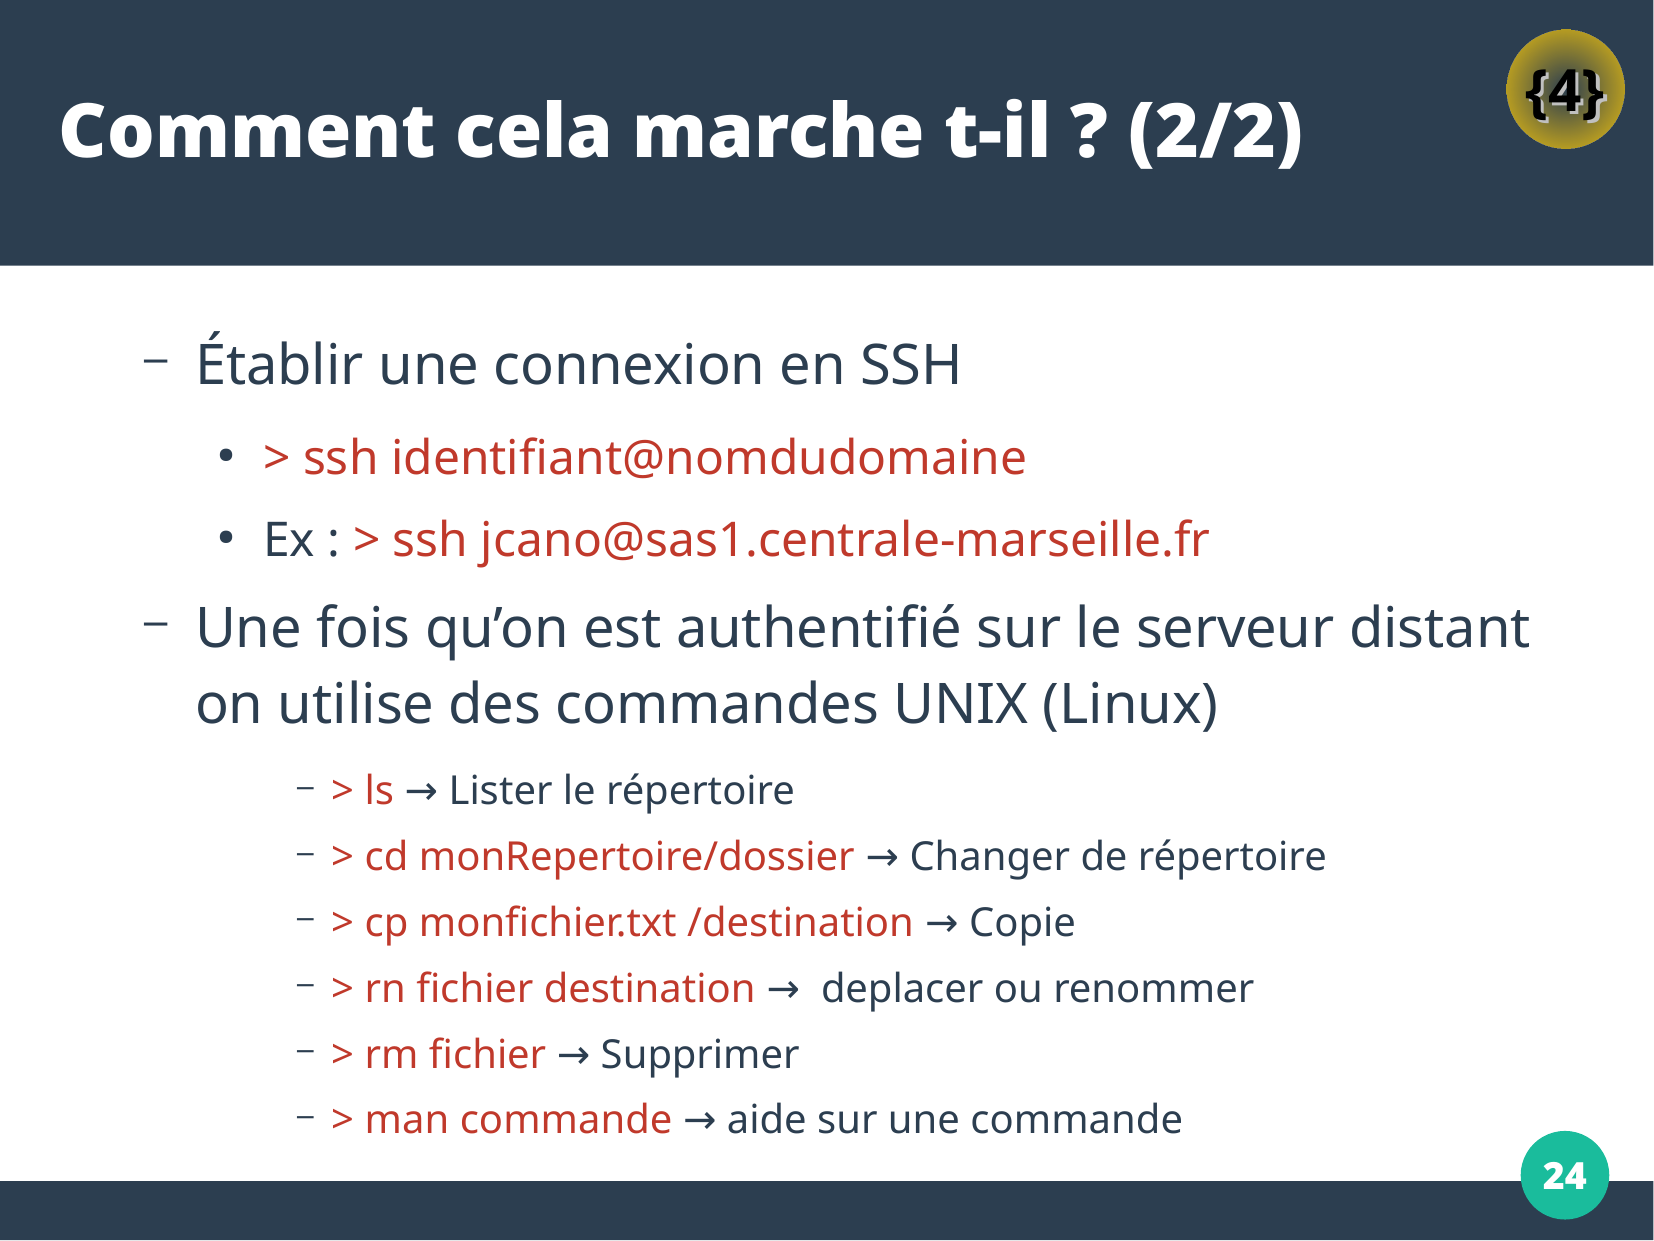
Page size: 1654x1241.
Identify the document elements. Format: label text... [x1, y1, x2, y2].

list Établir une connexion en SSH > ssh identifiant@nomdudomaine Ex : > ssh jcano@sas1.centrale-marseille.fr Une fois qu’on est authentifié sur le serveur distant on utilise des commandes UNIX (Linux) > ls → Lister le répertoire > cd monRepertoire/dossier → Changer de répertoire > cp monfichier.txt /destination → Copie > rn fichier destination → deplacer ou renommer > rm fichier → Supprimer > man commande → aide sur une commande [59, 324, 1595, 1152]
title Comment cela marche t-il ? (2/2) [59, 49, 1595, 207]
text_box {4} [1506, 29, 1625, 149]
